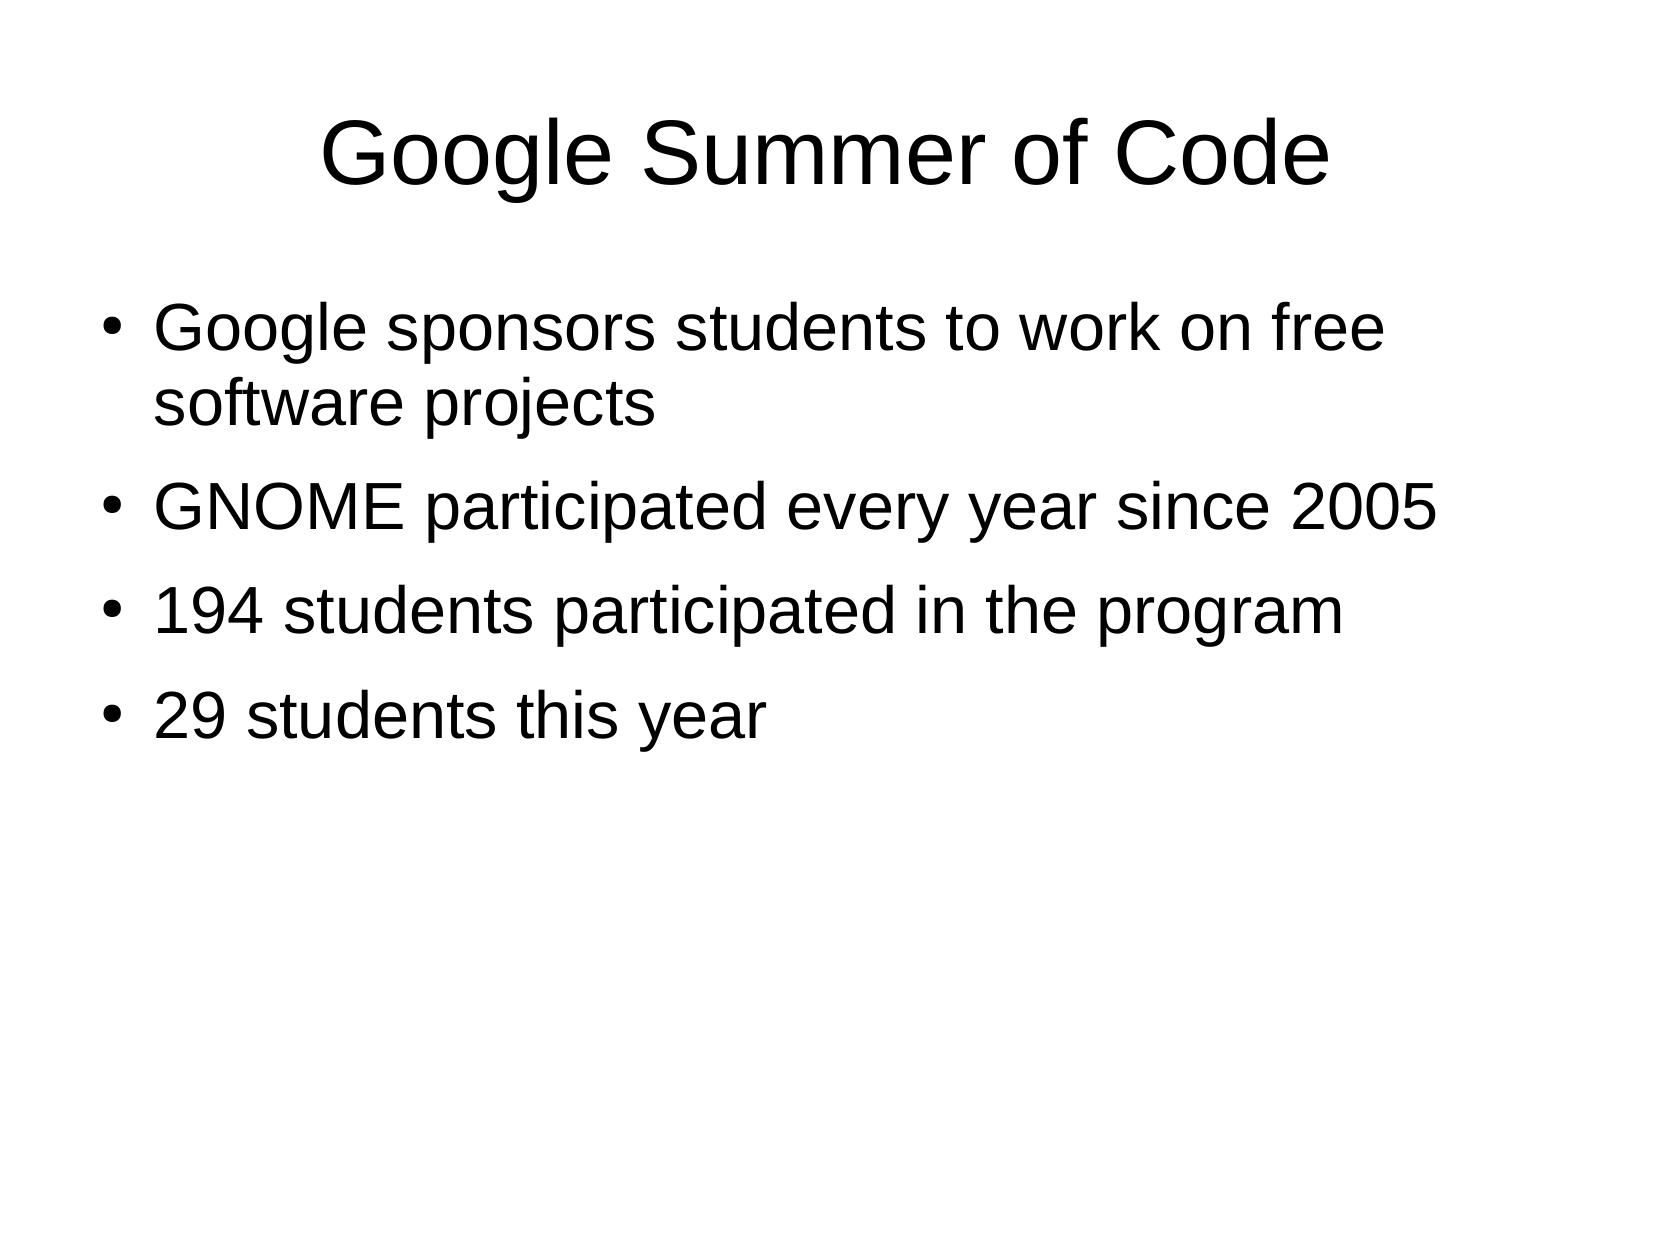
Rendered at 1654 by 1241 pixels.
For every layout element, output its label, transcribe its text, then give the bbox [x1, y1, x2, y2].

list Google sponsors students to work on free software projects GNOME participated every year since 2005 194 students participated in the program 29 students this year [82, 290, 1571, 1096]
title Google Summer of Code [82, 49, 1571, 257]
